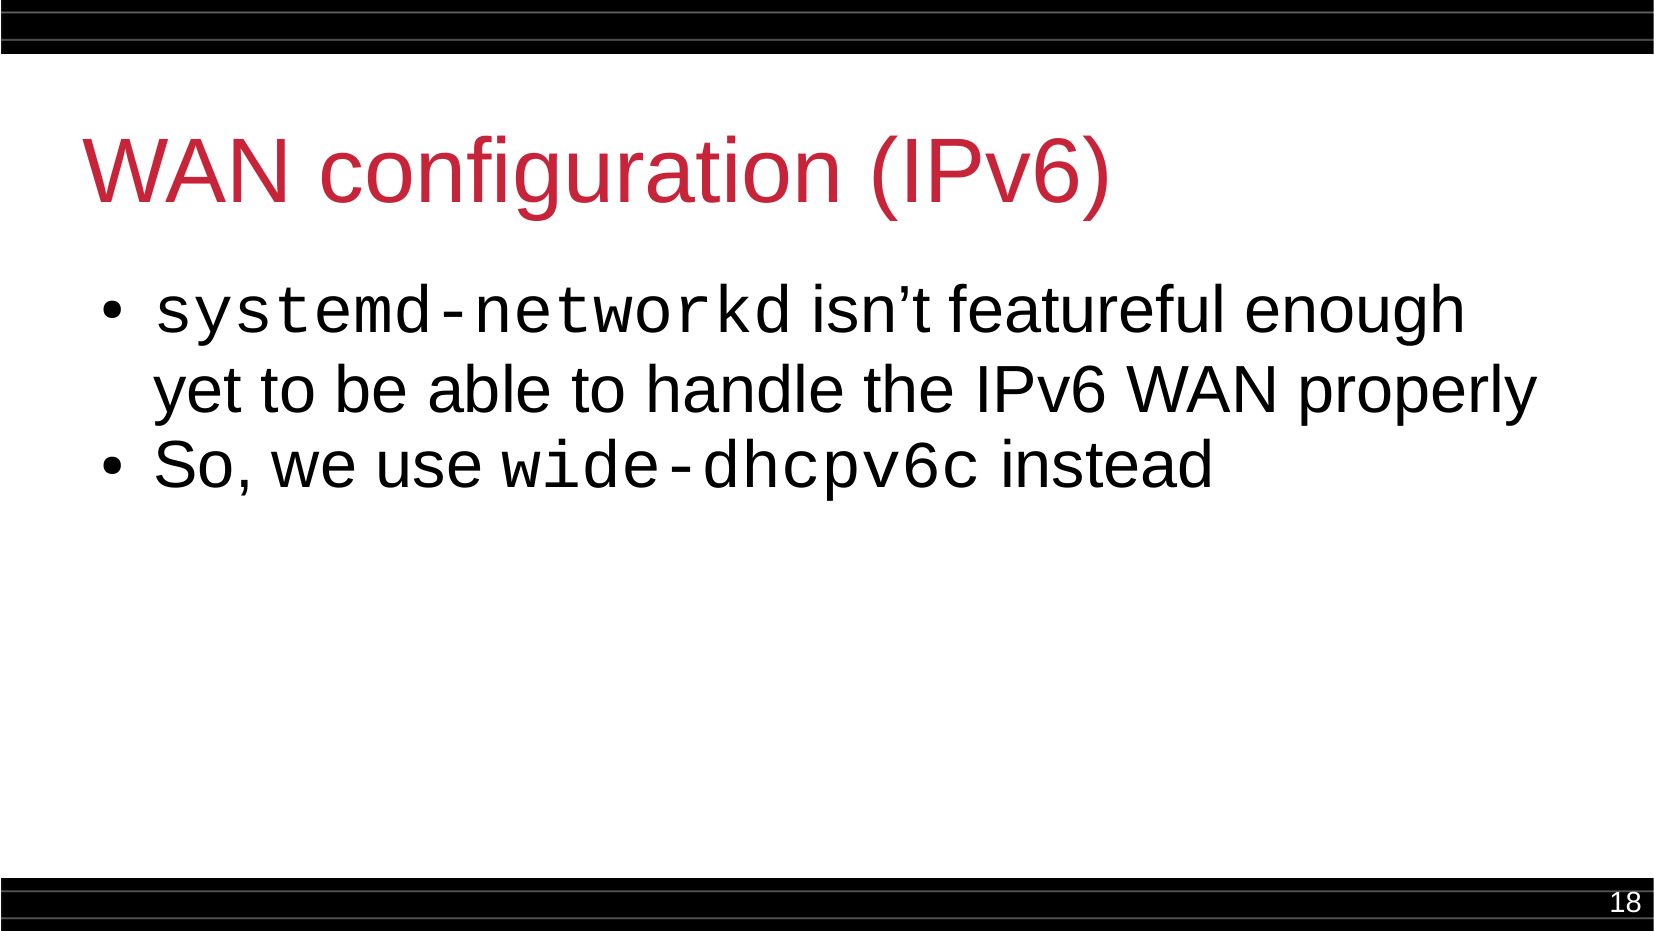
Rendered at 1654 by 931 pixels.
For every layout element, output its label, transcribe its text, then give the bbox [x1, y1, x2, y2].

list systemd-networkd isn’t featureful enough yet to be able to handle the IPv6 WAN properly So, we use wide-dhcpv6c instead [82, 271, 1571, 851]
picture [1, 0, 1654, 54]
picture [1, 878, 1654, 931]
title WAN configuration (IPv6) [82, 92, 1571, 249]
